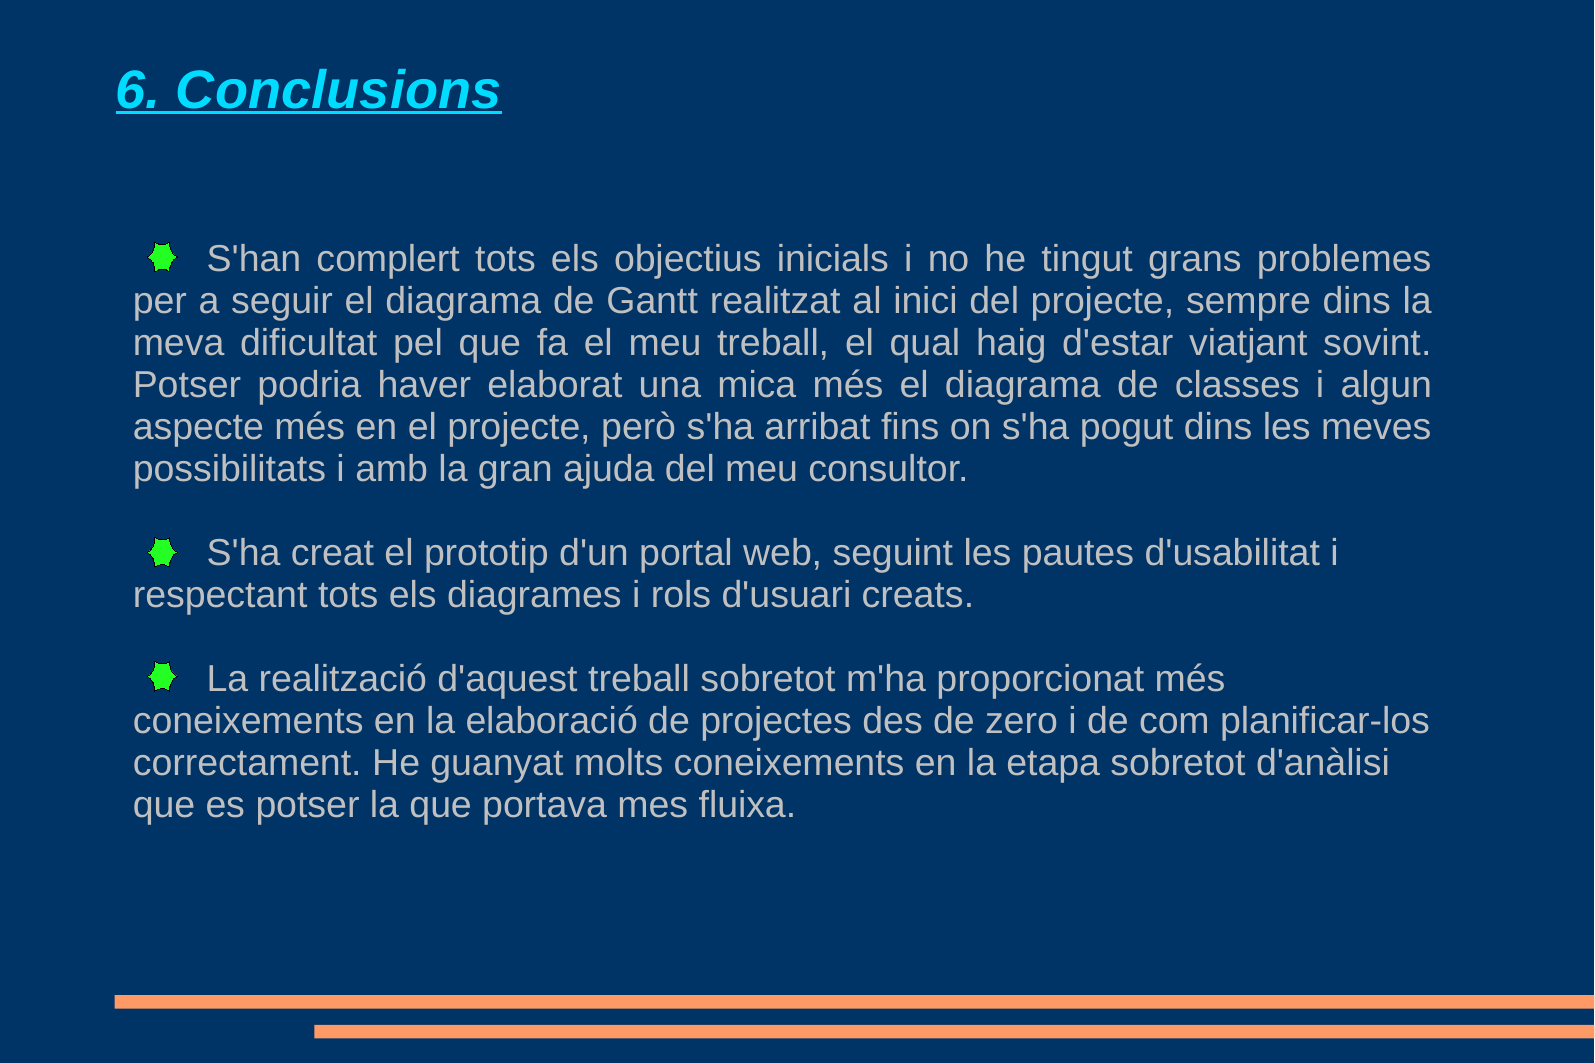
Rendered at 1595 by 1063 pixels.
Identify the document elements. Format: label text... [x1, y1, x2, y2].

title 6. Conclusions [115, 1, 1478, 179]
text_box [147, 242, 178, 272]
text_box S'han complert tots els objectius inicials i no he tingut grans problemes per a seguir el diagrama de Gantt realitzat al inici del projecte, sempre dins la meva dificultat pel que fa el meu treball, el qual haig d'estar viatjant sovint. Potser podria haver elaborat una mica més el diagrama de classes i algun aspecte més en el projecte, però s'ha arribat fins on s'ha pogut dins les meves possibilitats i amb la gran ajuda del meu consultor. S'ha creat el prototip d'un portal web, seguint les pautes d'usabilitat i respectant tots els diagrames i rols d'usuari creats. La realització d'aquest treball sobretot m'ha proporcionat més coneixements en la elaboració de projectes des de zero i de com planificar-los correctament. He guanyat molts coneixements en la etapa sobretot d'anàlisi que es potser la que portava mes fluixa. [118, 230, 1447, 834]
text_box [147, 537, 178, 567]
text_box [147, 661, 178, 692]
